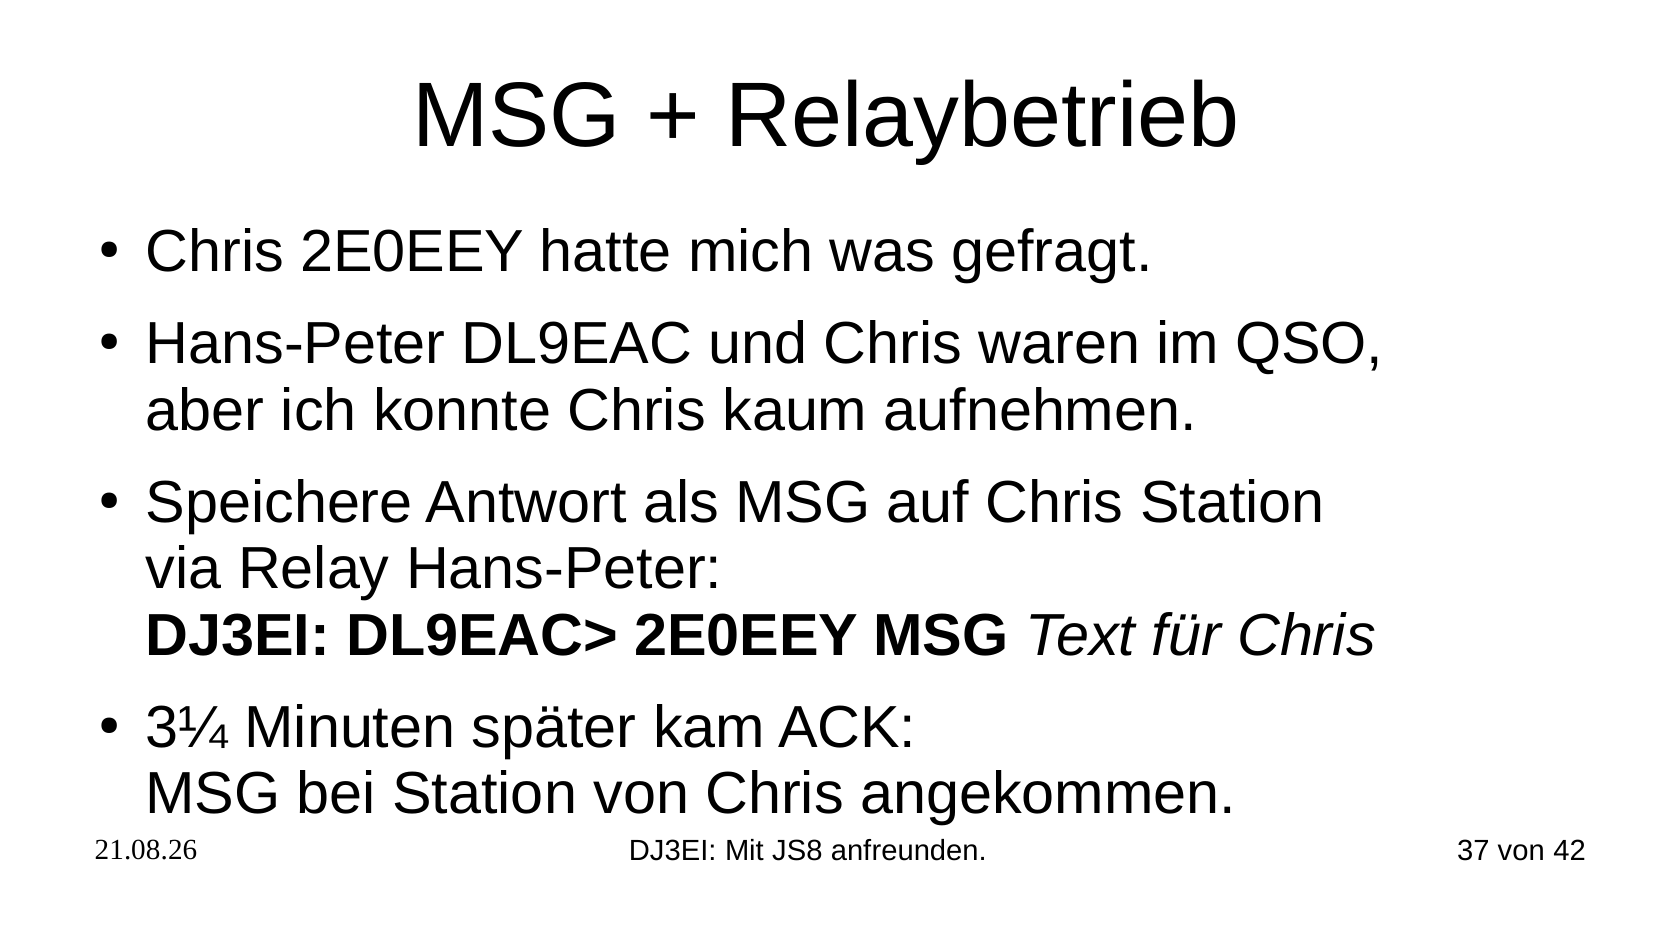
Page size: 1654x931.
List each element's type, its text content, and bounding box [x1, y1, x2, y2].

title MSG + Relaybetrieb [82, 37, 1571, 193]
list Chris 2E0EEY hatte mich was gefragt. Hans-Peter DL9EAC und Chris waren im QSO, aber ich konnte Chris kaum aufnehmen. Speichere Antwort als MSG auf Chris Station via Relay Hans-Peter: DJ3EI: DL9EAC> 2E0EEY MSG Text für Chris 3¼ Minuten später kam ACK: MSG bei Station von Chris angekommen. [82, 217, 1571, 827]
